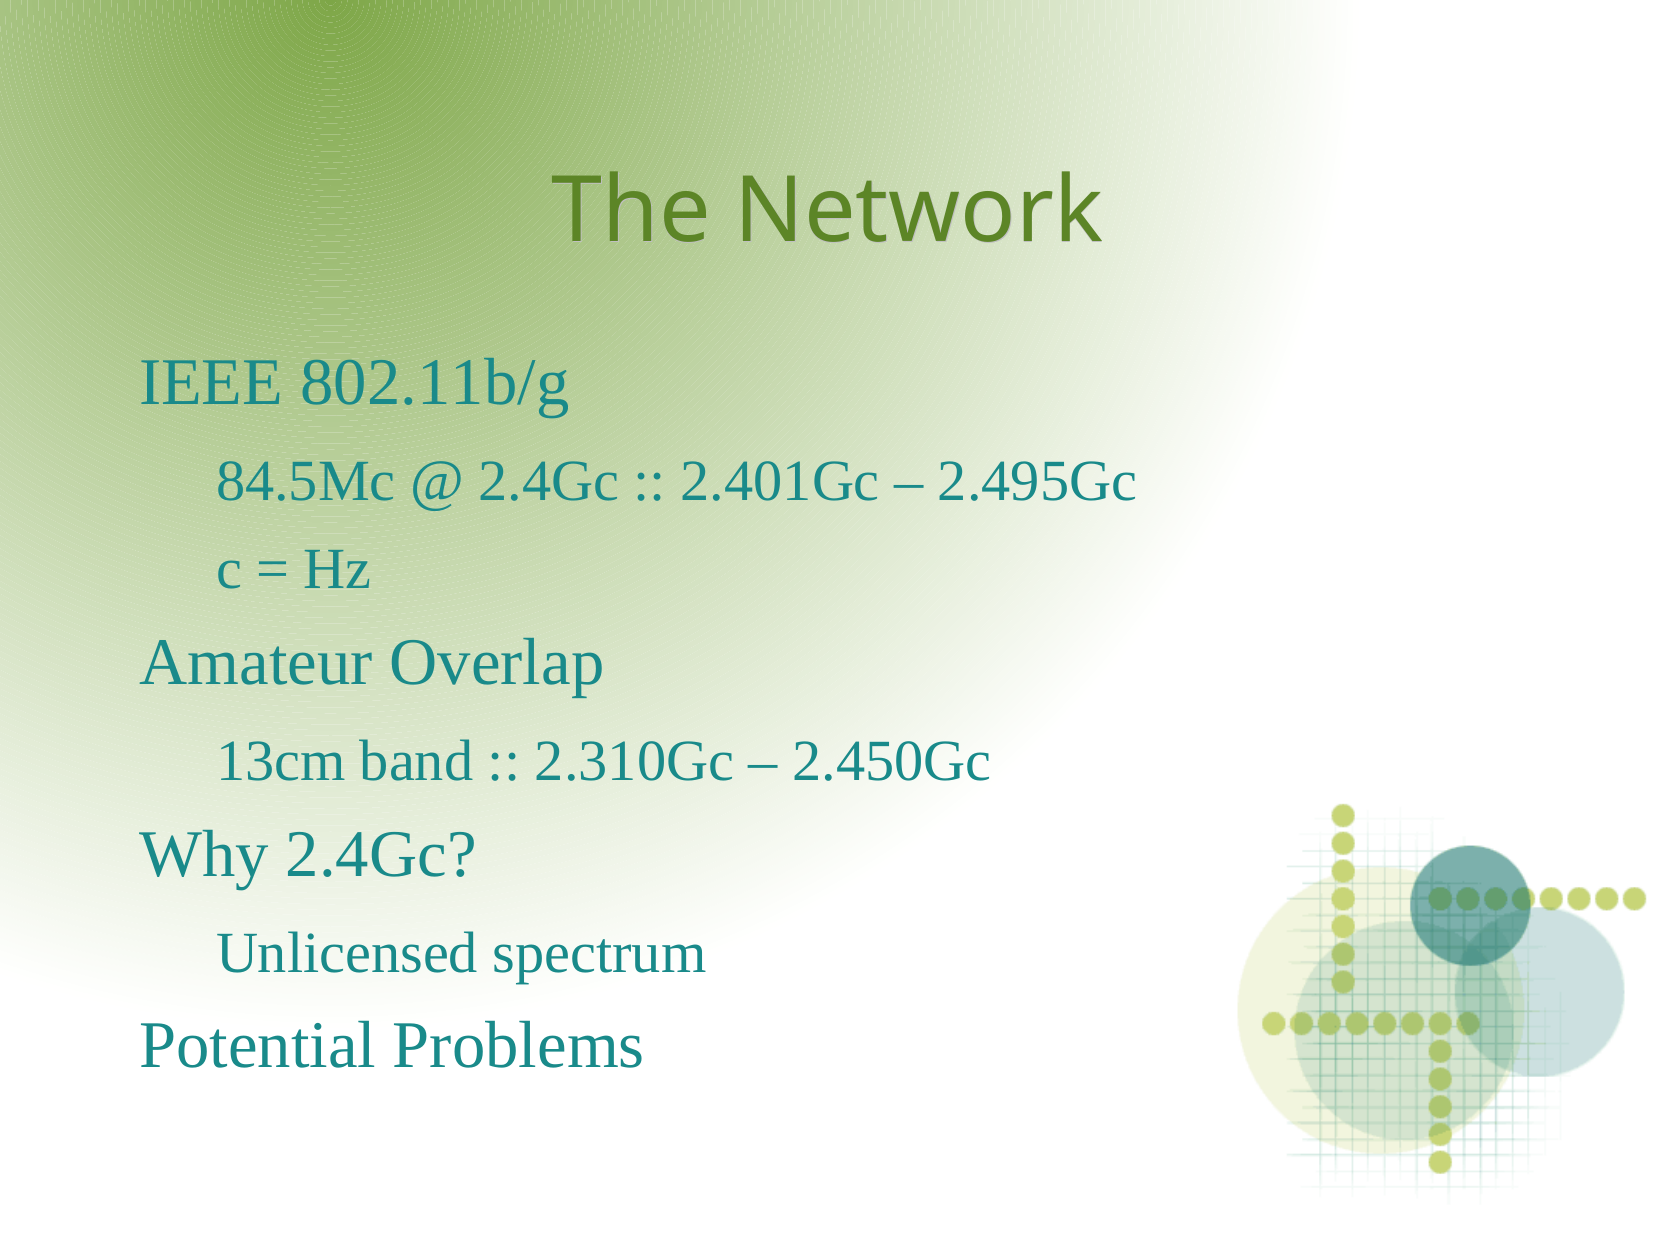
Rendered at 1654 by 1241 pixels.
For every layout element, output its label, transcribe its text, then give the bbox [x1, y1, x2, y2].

title The Network [121, 102, 1534, 311]
picture [1224, 792, 1654, 1211]
list IEEE 802.11b/g 84.5Mc @ 2.4Gc :: 2.401Gc – 2.495Gc c = Hz Amateur Overlap 13cm band :: 2.310Gc – 2.450Gc Why 2.4Gc? Unlicensed spectrum Potential Problems [121, 344, 1534, 1127]
